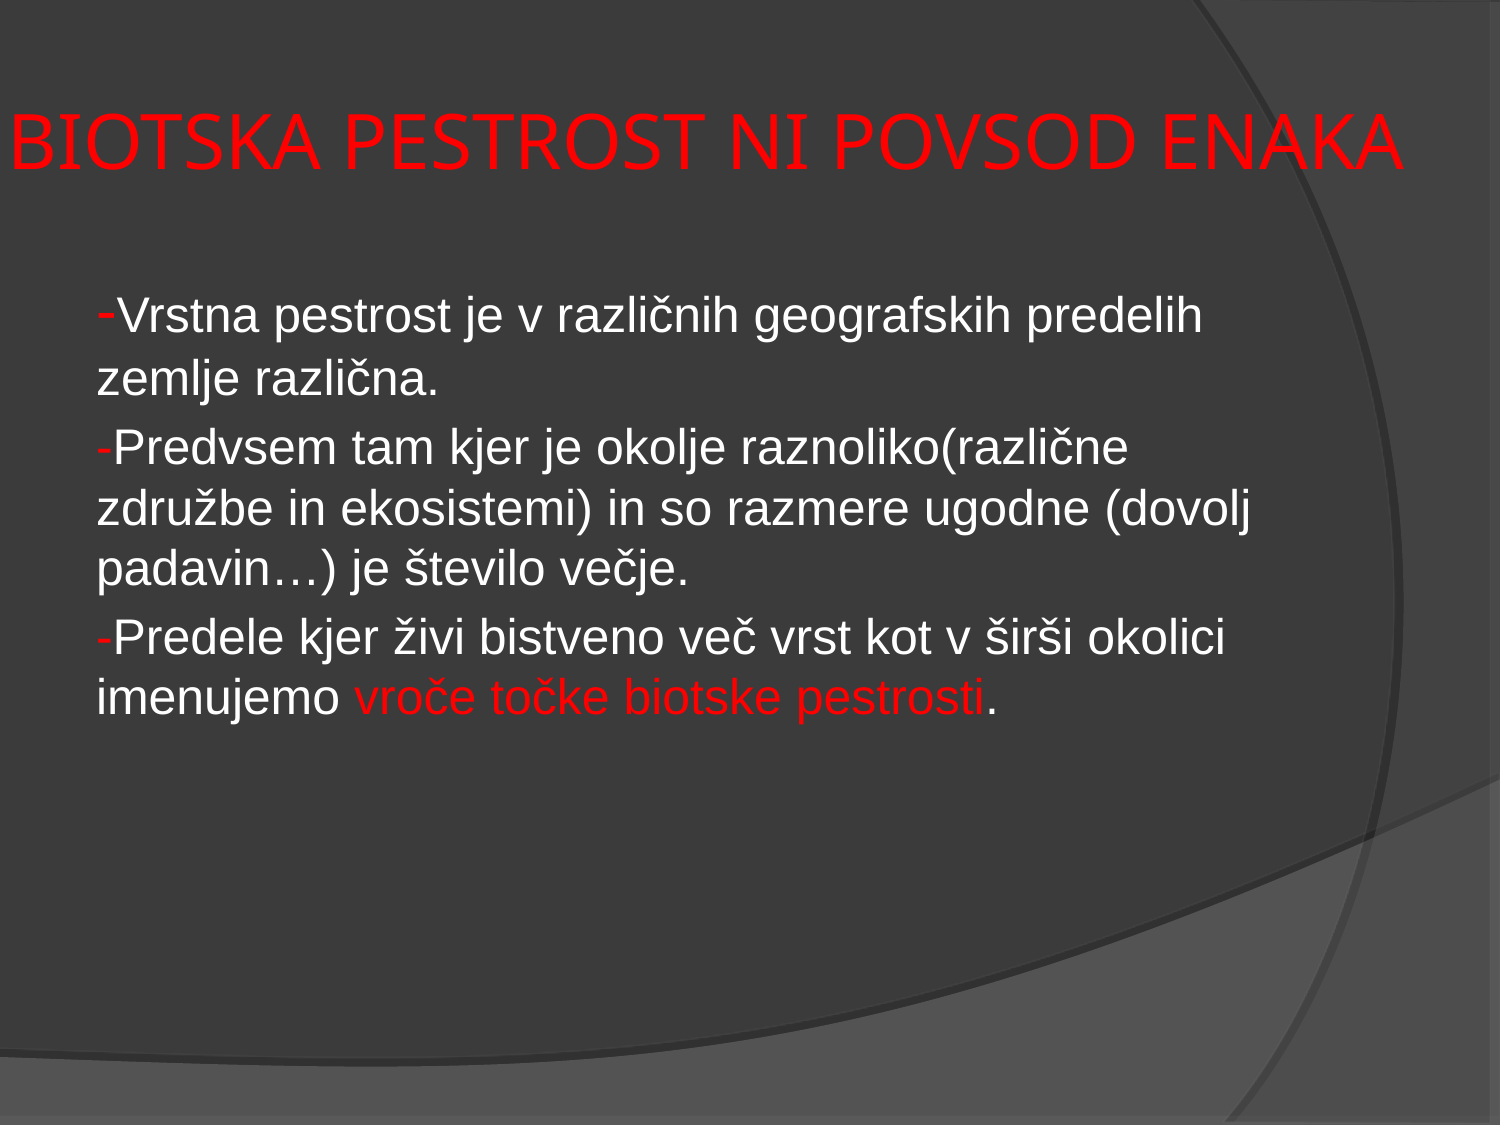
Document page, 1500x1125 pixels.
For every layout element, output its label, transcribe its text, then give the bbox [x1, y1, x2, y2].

title BIOTSKA PESTROST NI POVSOD ENAKA [0, 45, 1424, 233]
list -Vrstna pestrost je v različnih geografskih predelih zemlje različna. -Predvsem tam kjer je okolje raznoliko(različne združbe in ekosistemi) in so razmere ugodne (dovolj padavin…) je število večje. -Predele kjer živi bistveno več vrst kot v širši okolici imenujemo vroče točke biotske pestrosti. [75, 262, 1300, 1005]
